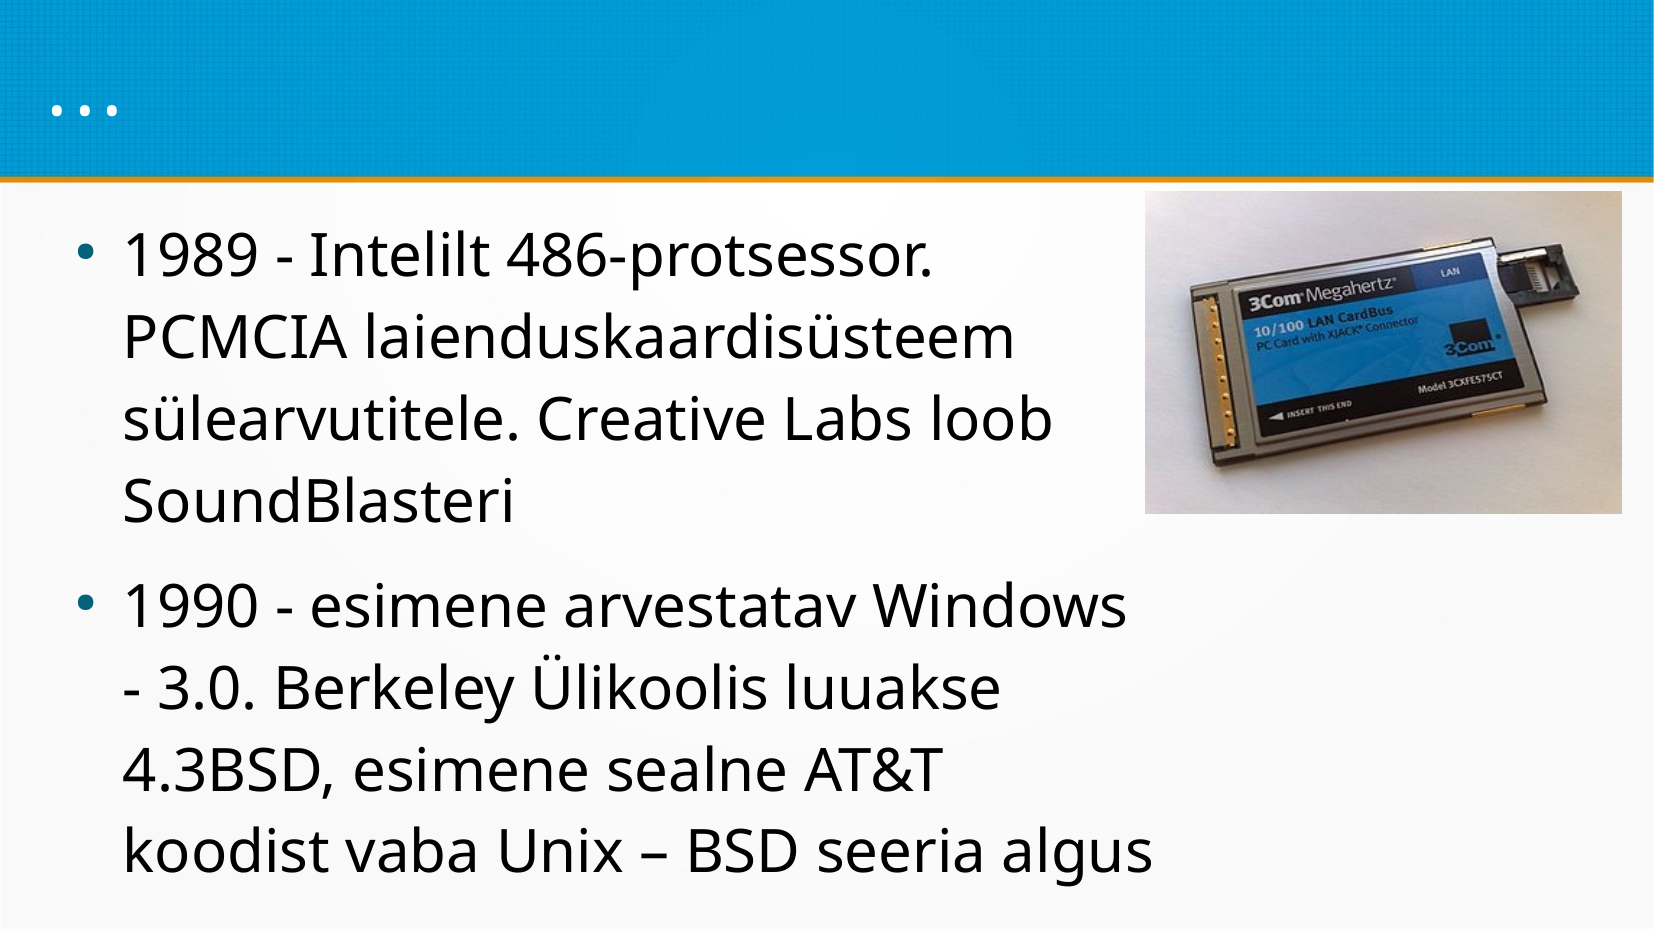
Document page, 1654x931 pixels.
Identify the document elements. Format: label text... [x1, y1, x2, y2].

picture [0, 175, 1654, 931]
list 1989 - Intelilt 486-protsessor. PCMCIA laienduskaardisüsteem sülearvutitele. Creative Labs loob SoundBlasteri 1990 - esimene arvestatav Windows - 3.0. Berkeley Ülikoolis luuakse 4.3BSD, esimene sealne AT&T koodist vaba Unix – BSD seeria algus [59, 212, 1158, 902]
title ... [43, 0, 1619, 149]
